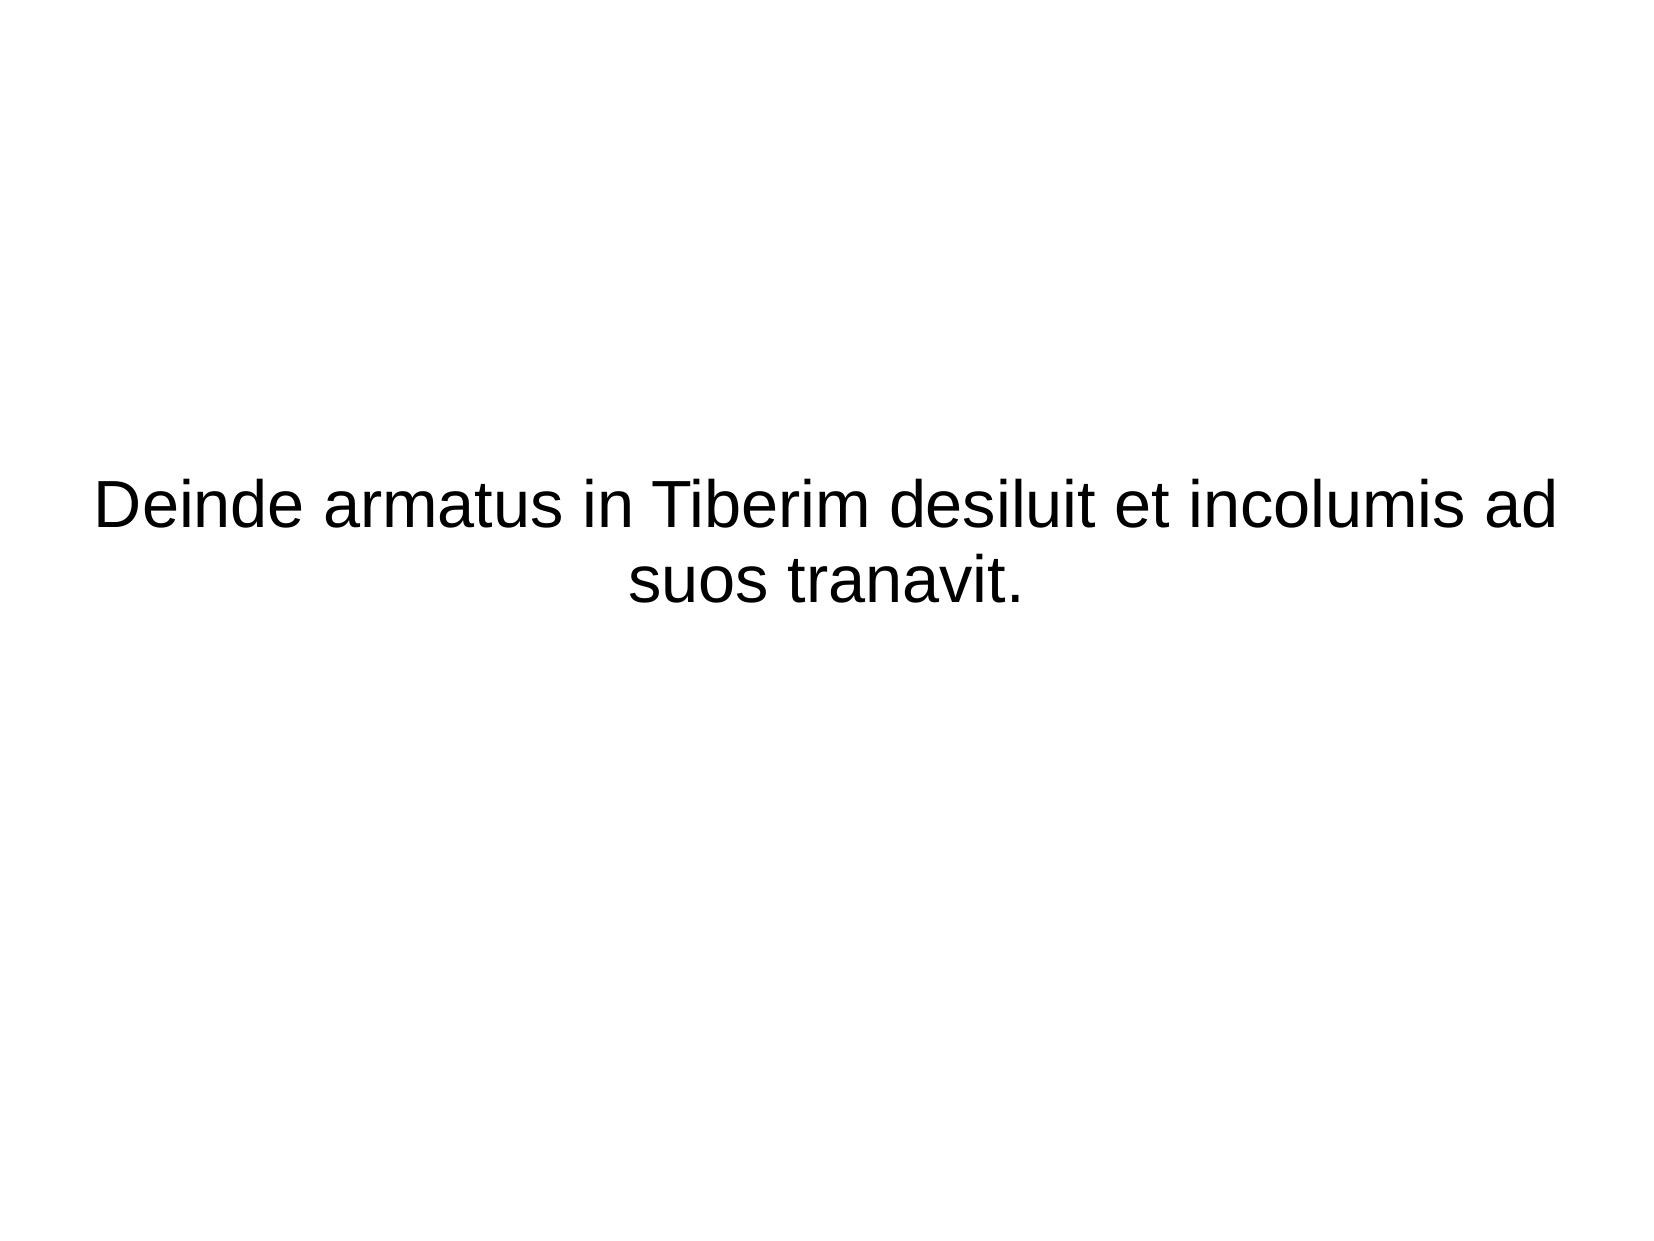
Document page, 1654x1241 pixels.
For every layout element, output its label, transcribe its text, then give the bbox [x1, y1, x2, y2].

subtitle Deinde armatus in Tiberim desiluit et incolumis ad suos tranavit. [82, 49, 1571, 1109]
